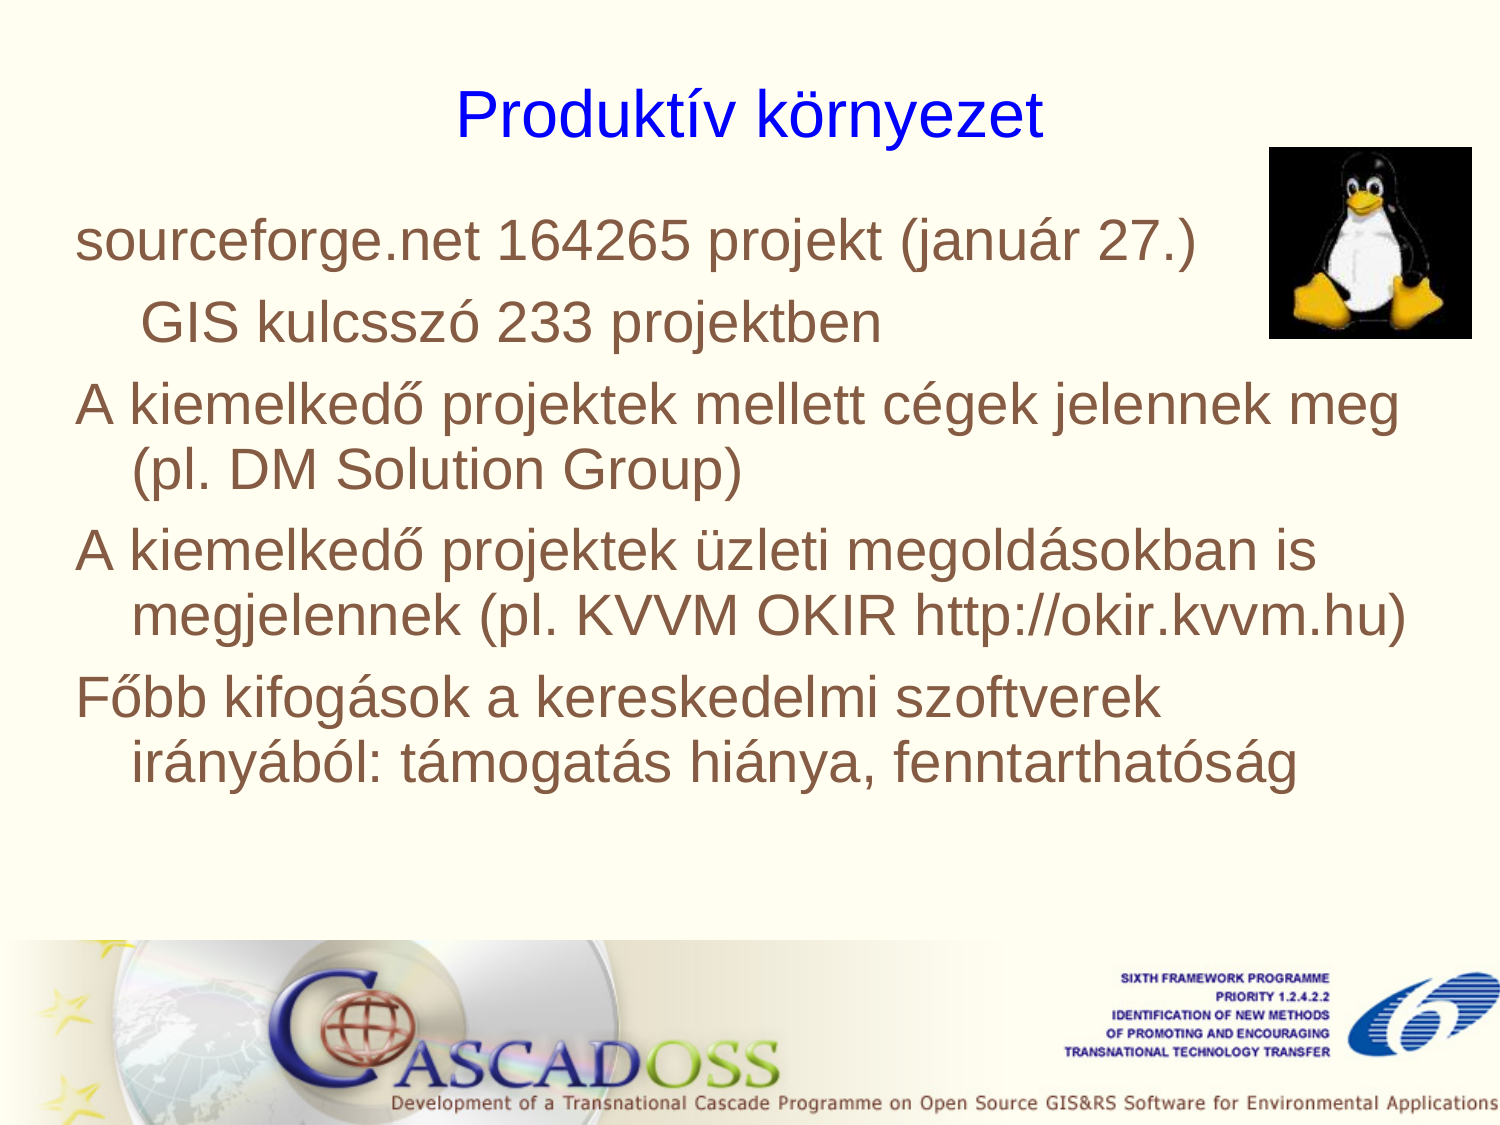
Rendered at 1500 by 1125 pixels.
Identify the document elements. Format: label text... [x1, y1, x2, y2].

picture [1269, 147, 1472, 339]
picture [0, 940, 1500, 1125]
title Produktív környezet [75, 28, 1425, 201]
list sourceforge.net 164265 projekt (január 27.) GIS kulcsszó 233 projektben A kiemelkedő projektek mellett cégek jelennek meg (pl. DM Solution Group) A kiemelkedő projektek üzleti megoldásokban is megjelennek (pl. KVVM OKIR http://okir.kvvm.hu) Főbb kifogások a kereskedelmi szoftverek irányából: támogatás hiánya, fenntarthatóság [75, 207, 1425, 891]
